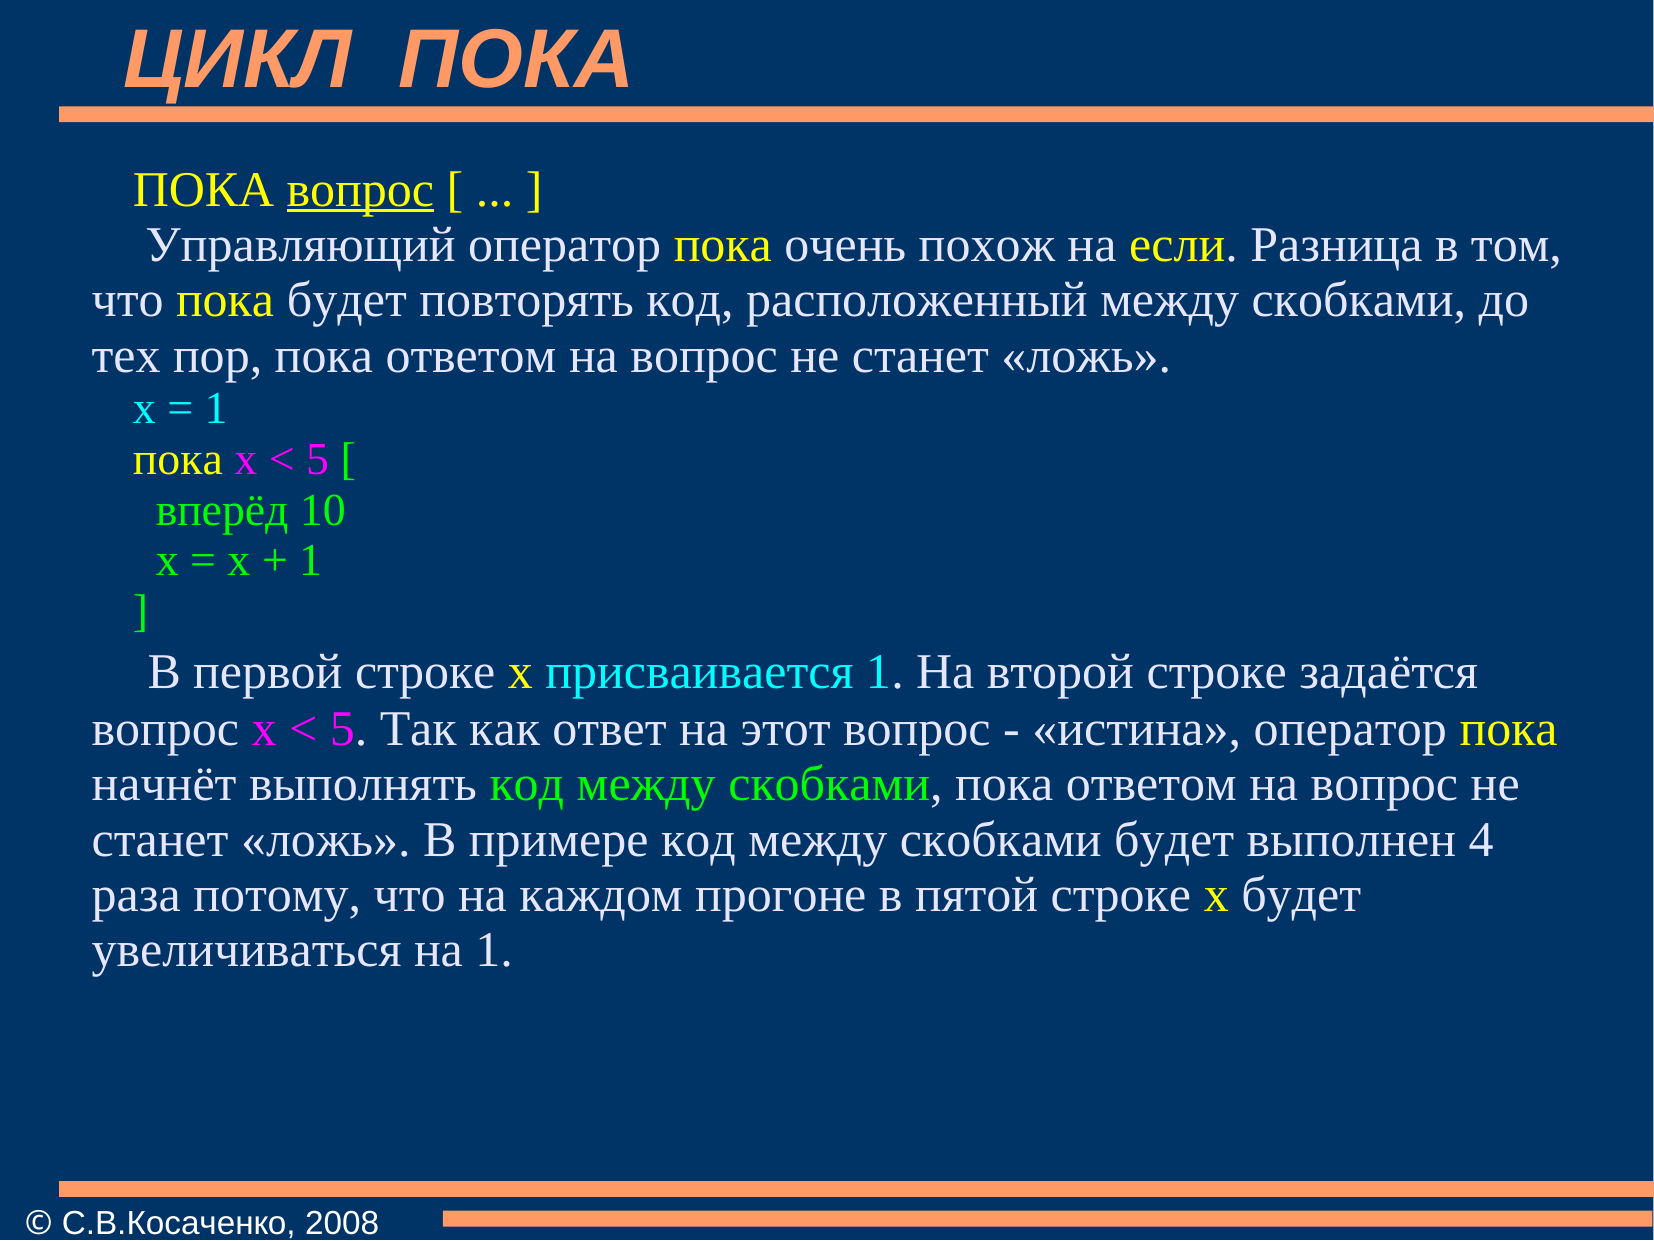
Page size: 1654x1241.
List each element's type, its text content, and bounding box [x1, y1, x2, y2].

title ЦИКЛ ПОКА [123, 0, 1536, 119]
list ПОКА вопрос [ ... ] Управляющий оператор пока очень похож на если. Разница в том, что пока будет повторять код, расположенный между скобками, до тех пор, пока ответом на вопрос не станет «ложь». x = 1 пока x < 5 [ вперёд 10 x = x + 1 ] В первой строке x присваивается 1. На второй строке задаётся вопрос x < 5. Так как ответ на этот вопрос - «истина», оператор пока начнёт выполнять код между скобками, пока ответом на вопрос не станет «ложь». В примере код между скобками будет выполнен 4 раза потому, что на каждом прогоне в пятой строке x будет увеличиваться на 1. [91, 161, 1581, 1137]
